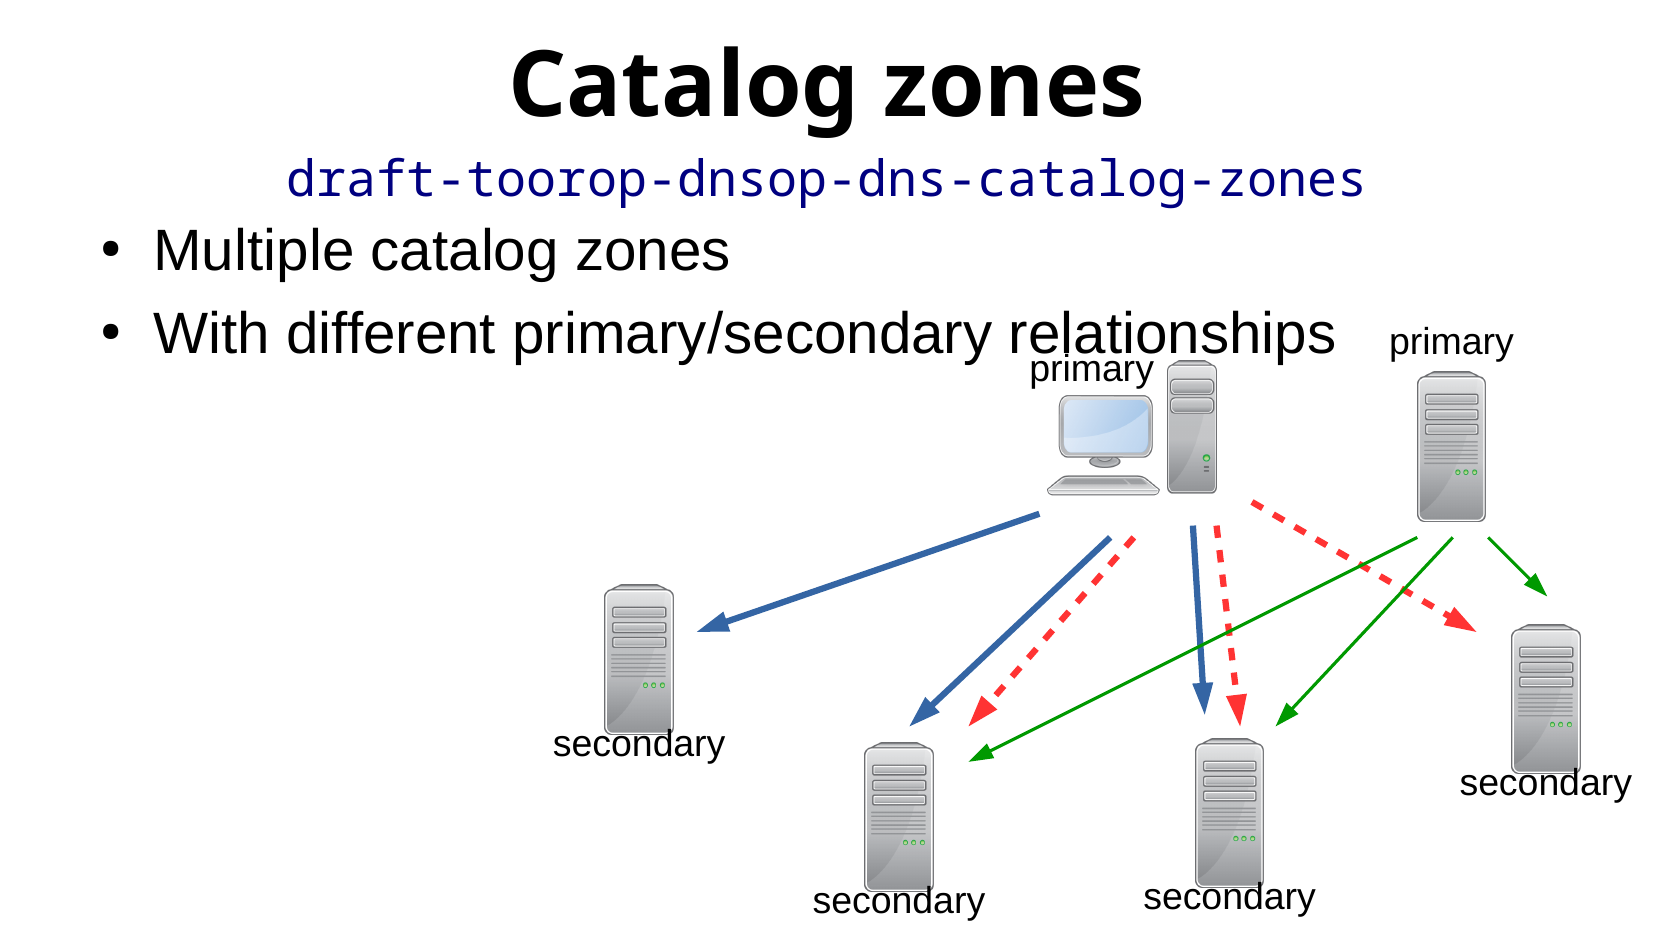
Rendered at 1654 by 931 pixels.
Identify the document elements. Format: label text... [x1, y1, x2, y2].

list Multiple catalog zones With different primary/secondary relationships [82, 217, 1642, 931]
picture [864, 742, 934, 892]
picture [1040, 360, 1217, 502]
picture [604, 584, 674, 735]
title Catalog zones draft-toorop-dnsop-dns-catalog-zones [82, 36, 1571, 193]
picture [1511, 624, 1581, 774]
picture [1195, 738, 1264, 888]
picture [1417, 371, 1486, 522]
